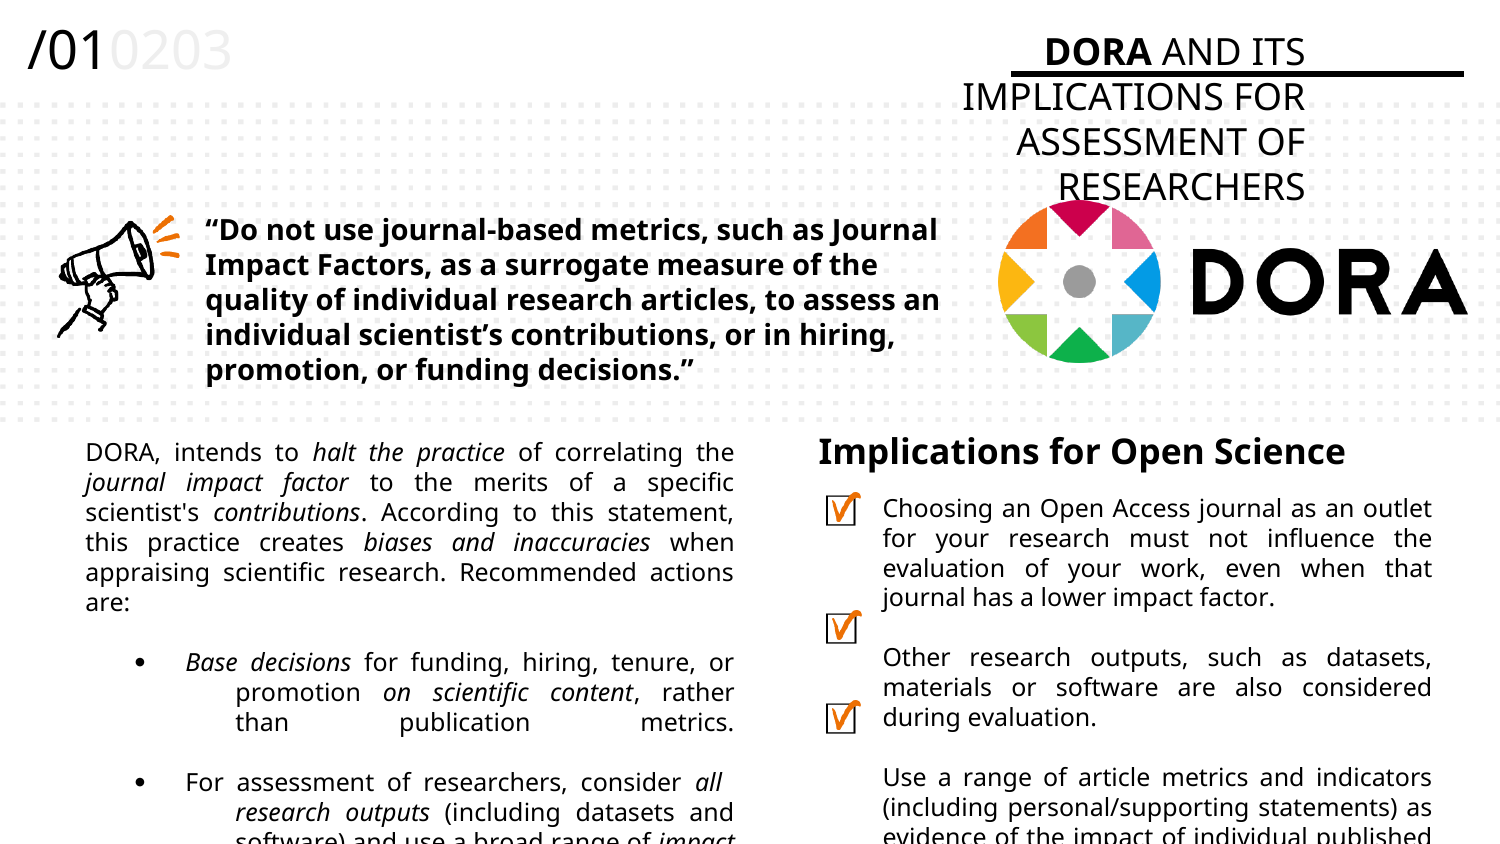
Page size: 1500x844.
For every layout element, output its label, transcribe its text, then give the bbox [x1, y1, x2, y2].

picture [1059, 102, 1069, 107]
text_box [1173, 189, 1185, 200]
text_box Choosing an Open Access journal as an outlet for your research must not influence the evaluation of your work, even when that journal has a lower impact factor. Other research outputs, such as datasets, materials or software are also considered during evaluation. Use a range of article metrics and indicators (including personal/supporting statements) as evidence of the impact of individual published articles and other research outputs [867, 477, 1453, 804]
text_box [1146, 192, 1162, 200]
picture [1109, 102, 1121, 107]
picture [0, 102, 1500, 422]
text_box [1220, 188, 1234, 200]
picture [1169, 102, 1178, 107]
text_box [1268, 189, 1280, 200]
picture [825, 610, 862, 644]
picture [1005, 102, 1013, 107]
text_box [1064, 189, 1076, 200]
picture [1221, 102, 1237, 107]
picture [1289, 102, 1299, 107]
picture [1181, 102, 1193, 107]
text_box [1173, 176, 1183, 186]
picture [825, 700, 861, 734]
picture [1140, 102, 1150, 107]
text_box Implications for Open Science [803, 431, 1500, 509]
picture [1199, 102, 1218, 107]
text_box [1064, 176, 1074, 186]
text_box [1268, 176, 1278, 186]
text_box DORA AND ITS IMPLICATIONS FOR ASSESSMENT OF RESEARCHERS [947, 12, 1479, 65]
text_box DORA, intends to halt the practice of correlating the journal impact factor to the merits of a specific scientist's contributions. According to this statement, this practice creates biases and inaccuracies when appraising scientific research. Recommended actions are: Base decisions for funding, hiring, tenure, or promotion on scientific content, rather than publication metrics. For assessment of researchers, consider all research outputs (including datasets and software) and use a broad range of impact measures including influence on policy and practice. [70, 421, 750, 807]
picture [1276, 102, 1286, 107]
picture [1240, 102, 1257, 107]
picture [1259, 102, 1274, 107]
picture [1093, 102, 1107, 107]
text_box “Do not use journal-based metrics, such as Journal Impact Factors, as a surrogate measure of the quality of individual research articles, to assess an individual scientist’s contributions, or in hiring, promotion, or funding decisions.” [190, 196, 995, 385]
picture [970, 102, 979, 107]
picture [1152, 102, 1167, 107]
picture [825, 492, 861, 526]
text_box /010203 [12, 0, 463, 98]
text_box [780, 107, 1486, 265]
picture [1124, 102, 1137, 107]
picture [1071, 102, 1091, 107]
text_box [1150, 178, 1158, 189]
picture [1039, 102, 1056, 107]
picture [1016, 102, 1036, 107]
